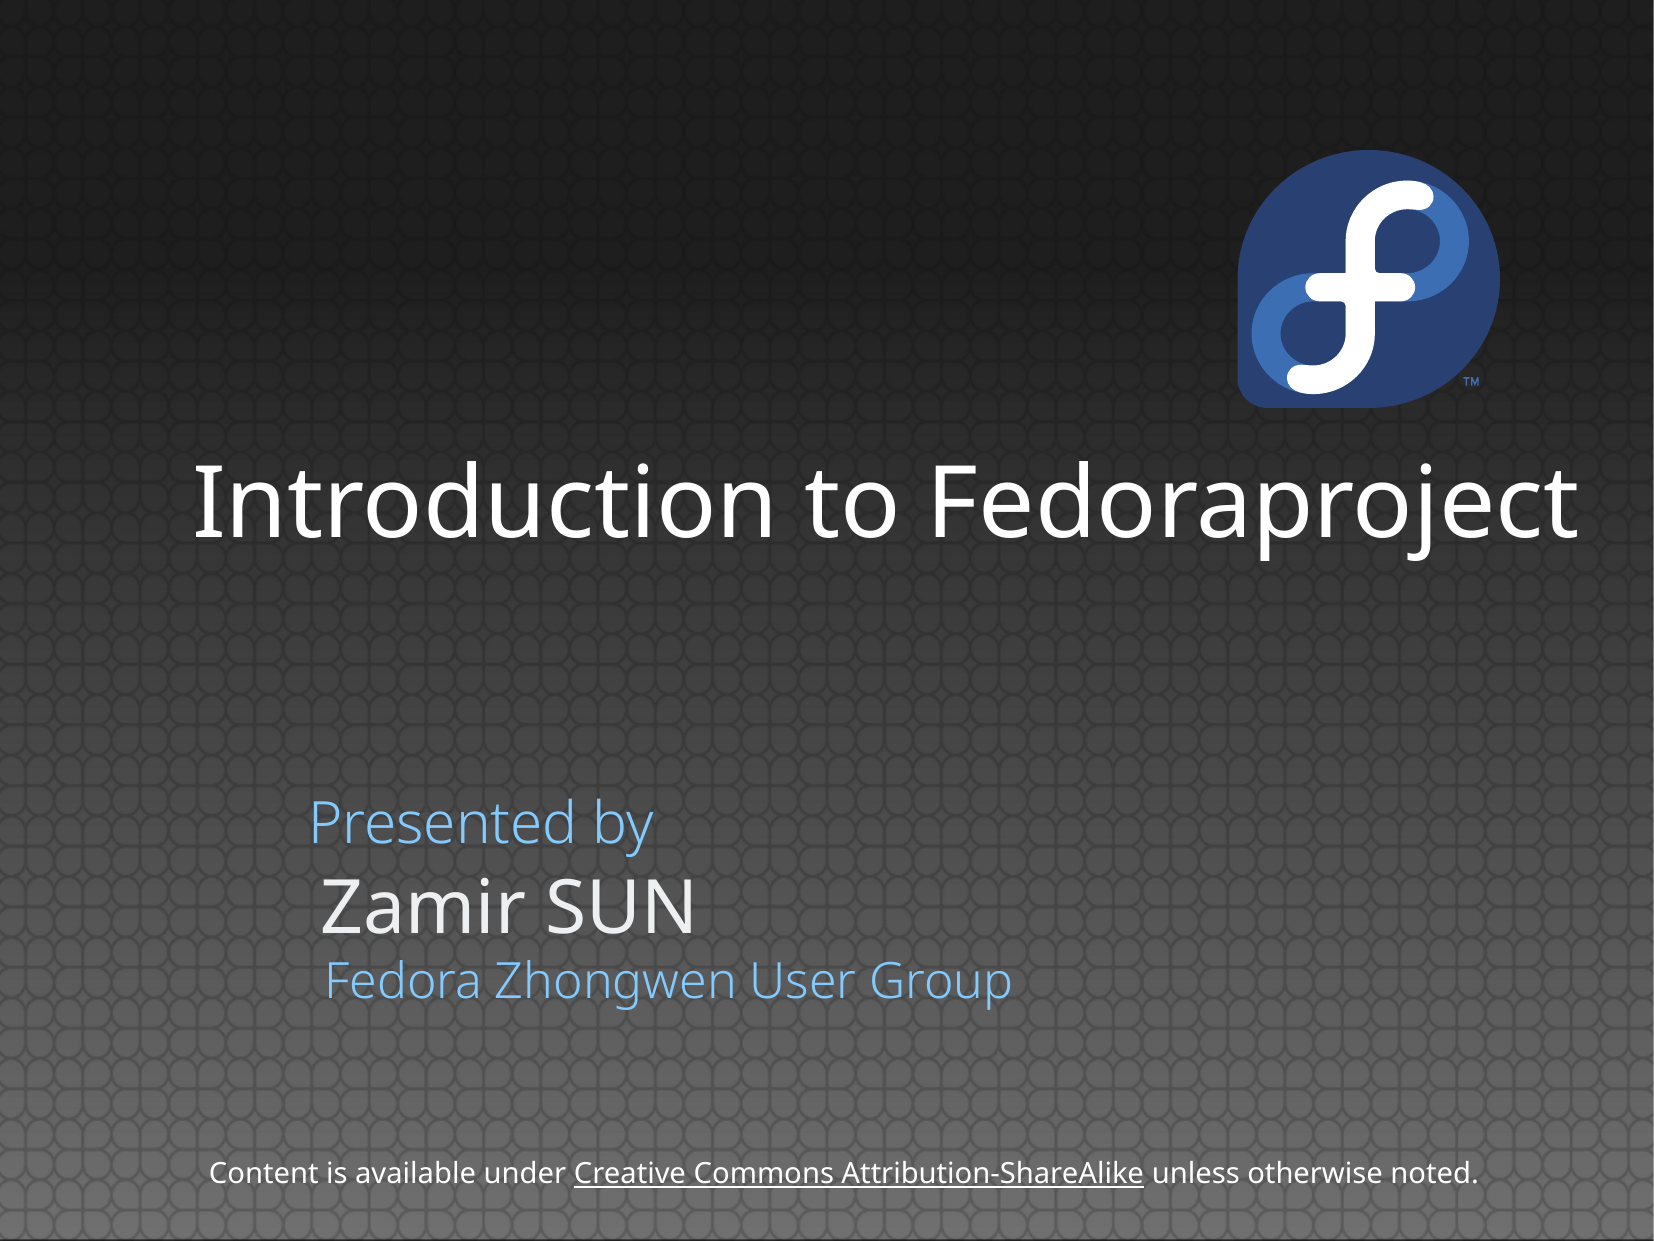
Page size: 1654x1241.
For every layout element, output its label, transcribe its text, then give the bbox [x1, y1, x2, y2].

text_box Fedora Zhongwen User Group [309, 938, 1080, 1022]
text_box Zamir SUN [305, 846, 1057, 938]
picture [0, 0, 1654, 1241]
text_box Content is available under Creative Commons Attribution-ShareAlike unless otherwise noted. [218, 1144, 1470, 1215]
text_box Introduction to Fedoraproject [14, 422, 1596, 552]
text_box Presented by [293, 774, 694, 849]
